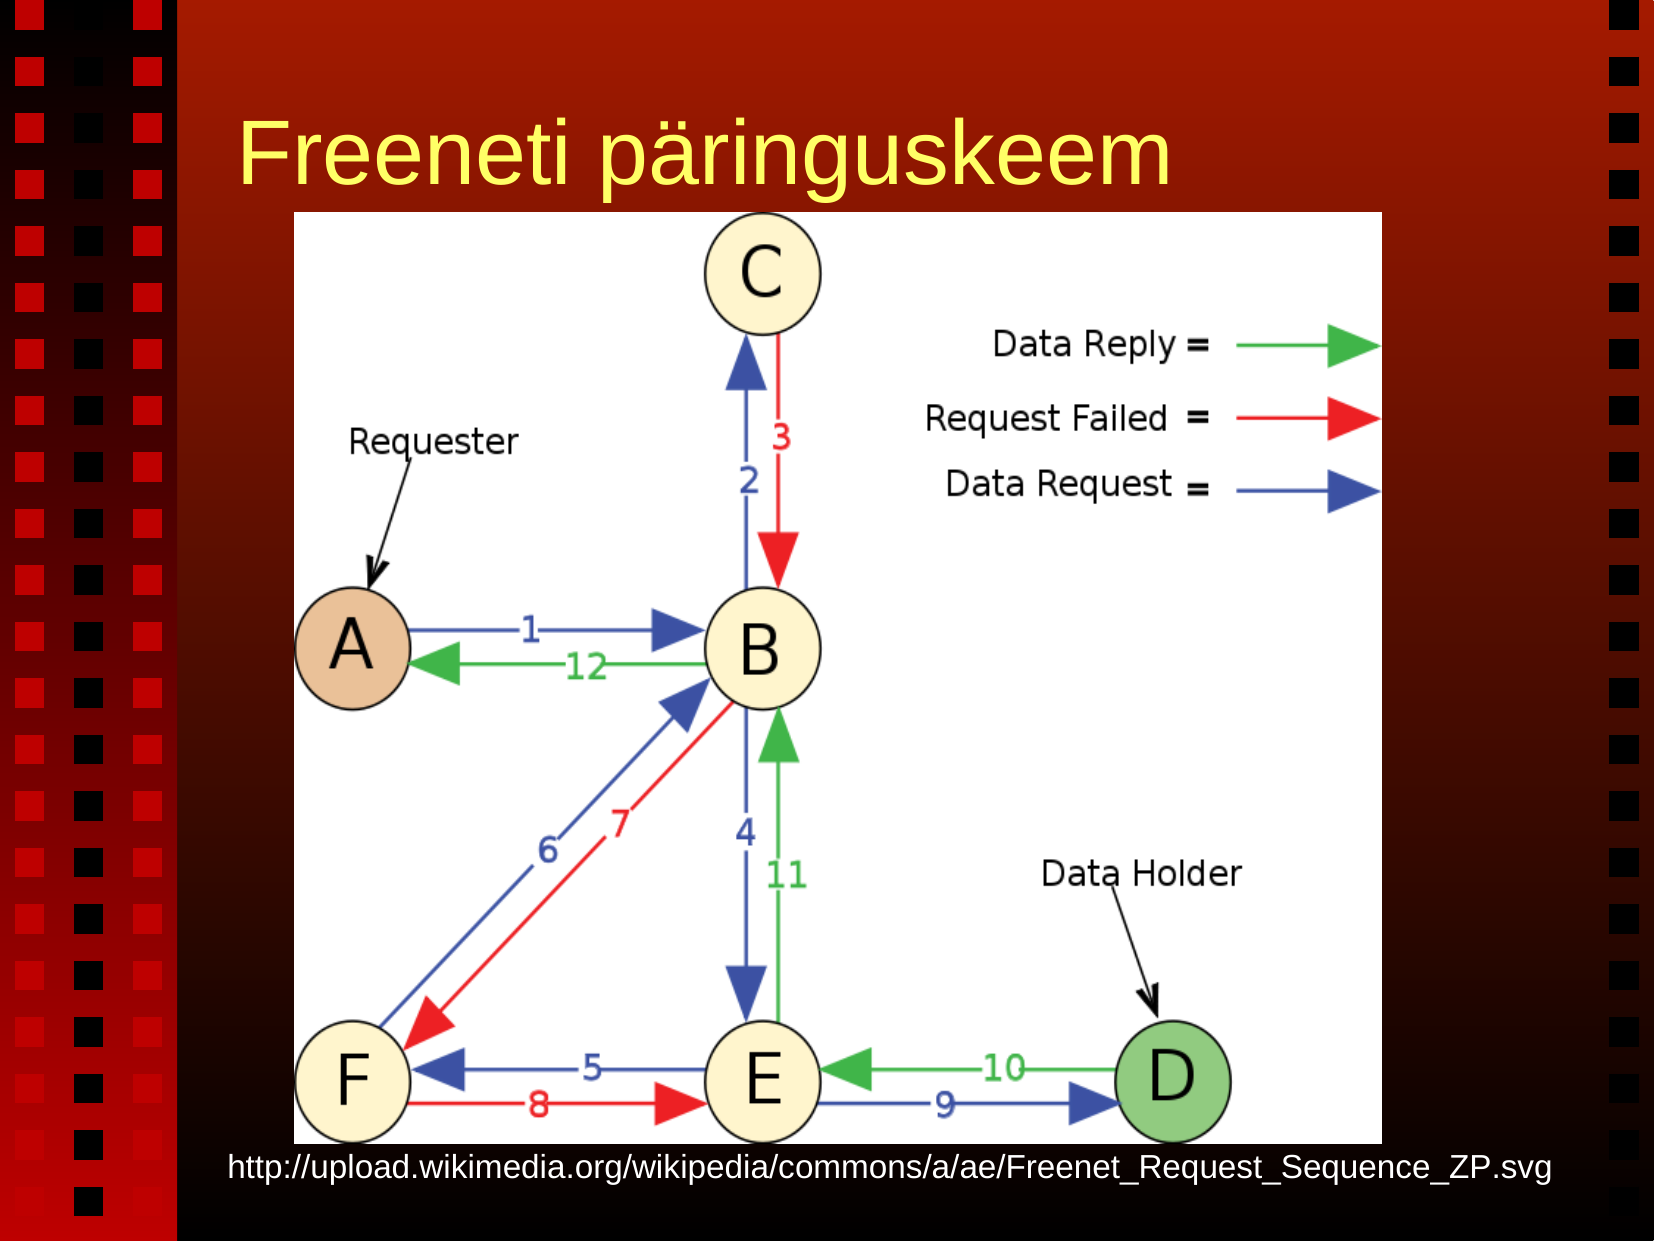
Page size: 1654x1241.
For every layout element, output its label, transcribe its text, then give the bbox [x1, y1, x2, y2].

text_box http://upload.wikimedia.org/wikipedia/commons/a/ae/Freenet_Request_Sequence_ZP.svg [212, 1141, 1607, 1194]
title Freeneti päringuskeem [236, 49, 1571, 257]
picture [294, 212, 1382, 1141]
